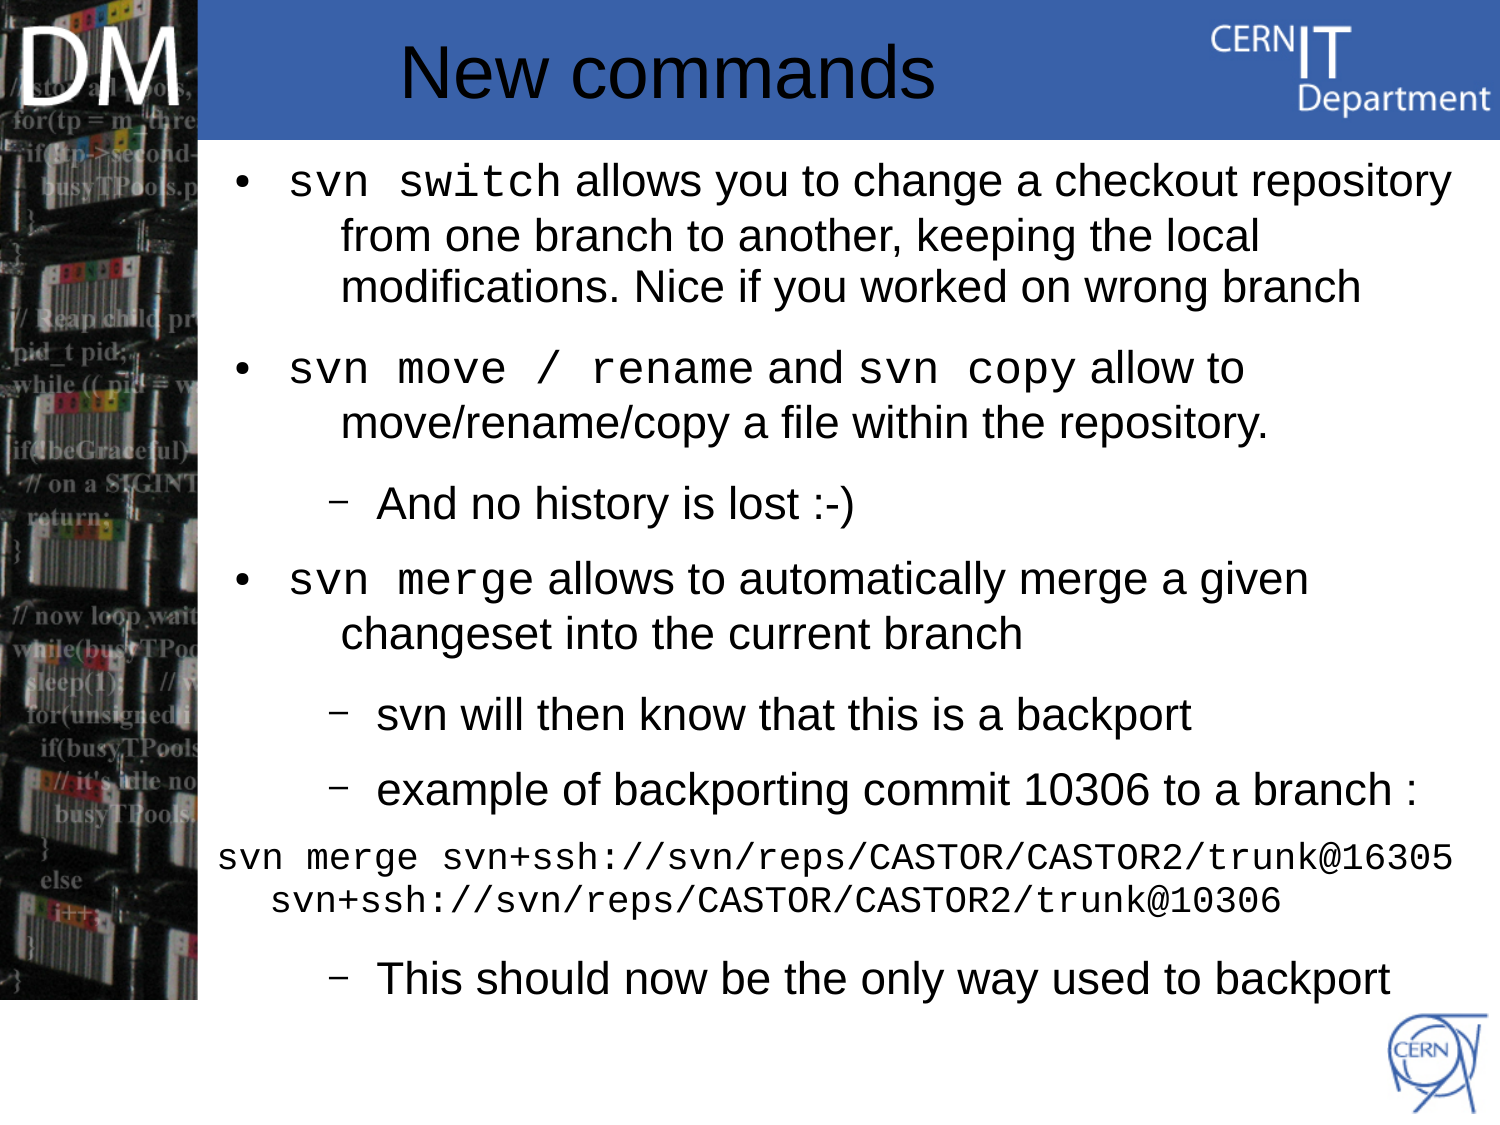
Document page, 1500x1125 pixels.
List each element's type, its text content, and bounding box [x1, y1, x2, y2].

list svn switch allows you to change a checkout repository from one branch to another, keeping the local modifications. Nice if you worked on wrong branch svn move / rename and svn copy allow to move/rename/copy a file within the repository. And no history is lost :-) svn merge allows to automatically merge a given changeset into the current branch svn will then know that this is a backport example of backporting commit 10306 to a branch : svn merge svn+ssh://svn/reps/CASTOR/CASTOR2/trunk@16305 svn+ssh://svn/reps/CASTOR/CASTOR2/trunk@10306 This should now be the only way used to backport [183, 139, 1500, 1079]
picture [1387, 1079, 1489, 1114]
picture [198, 0, 1500, 139]
title New commands [212, 0, 1125, 138]
